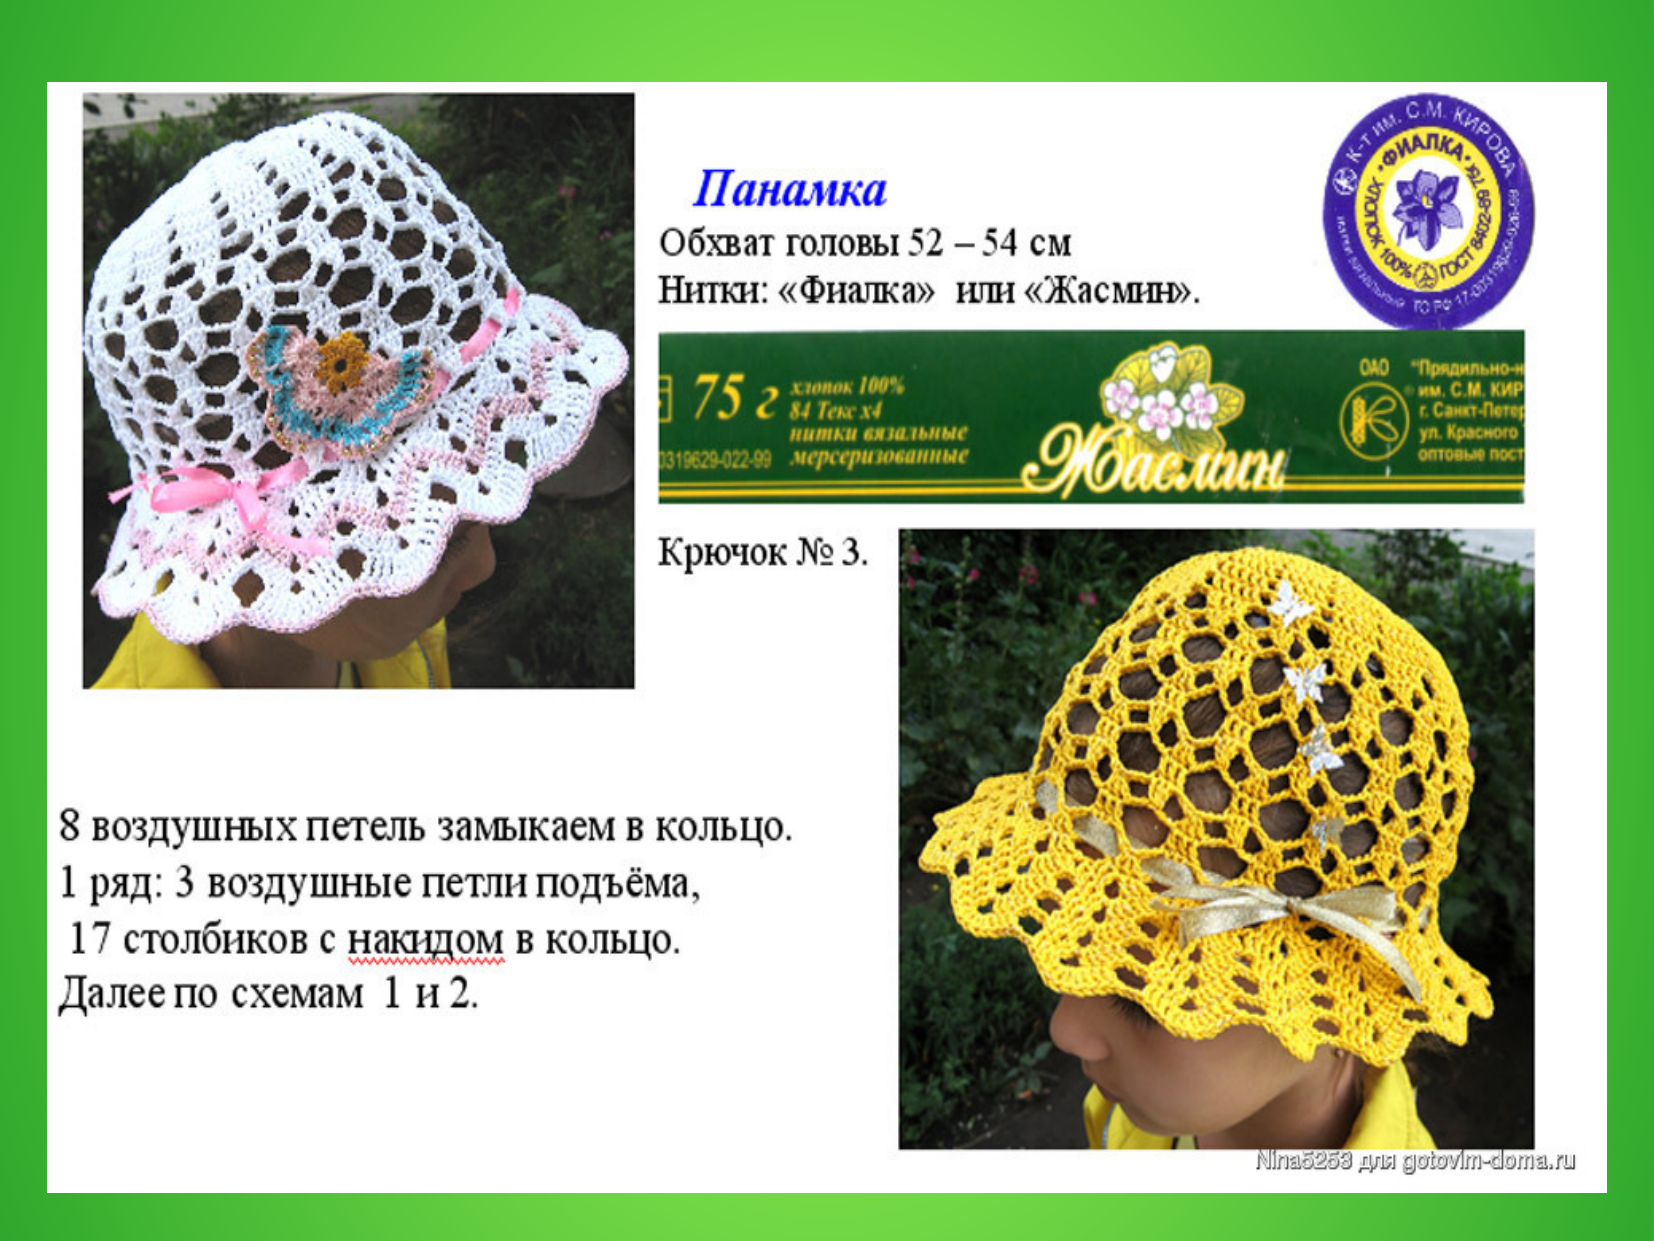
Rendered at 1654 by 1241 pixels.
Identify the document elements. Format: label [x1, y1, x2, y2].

picture [47, 82, 1607, 1193]
